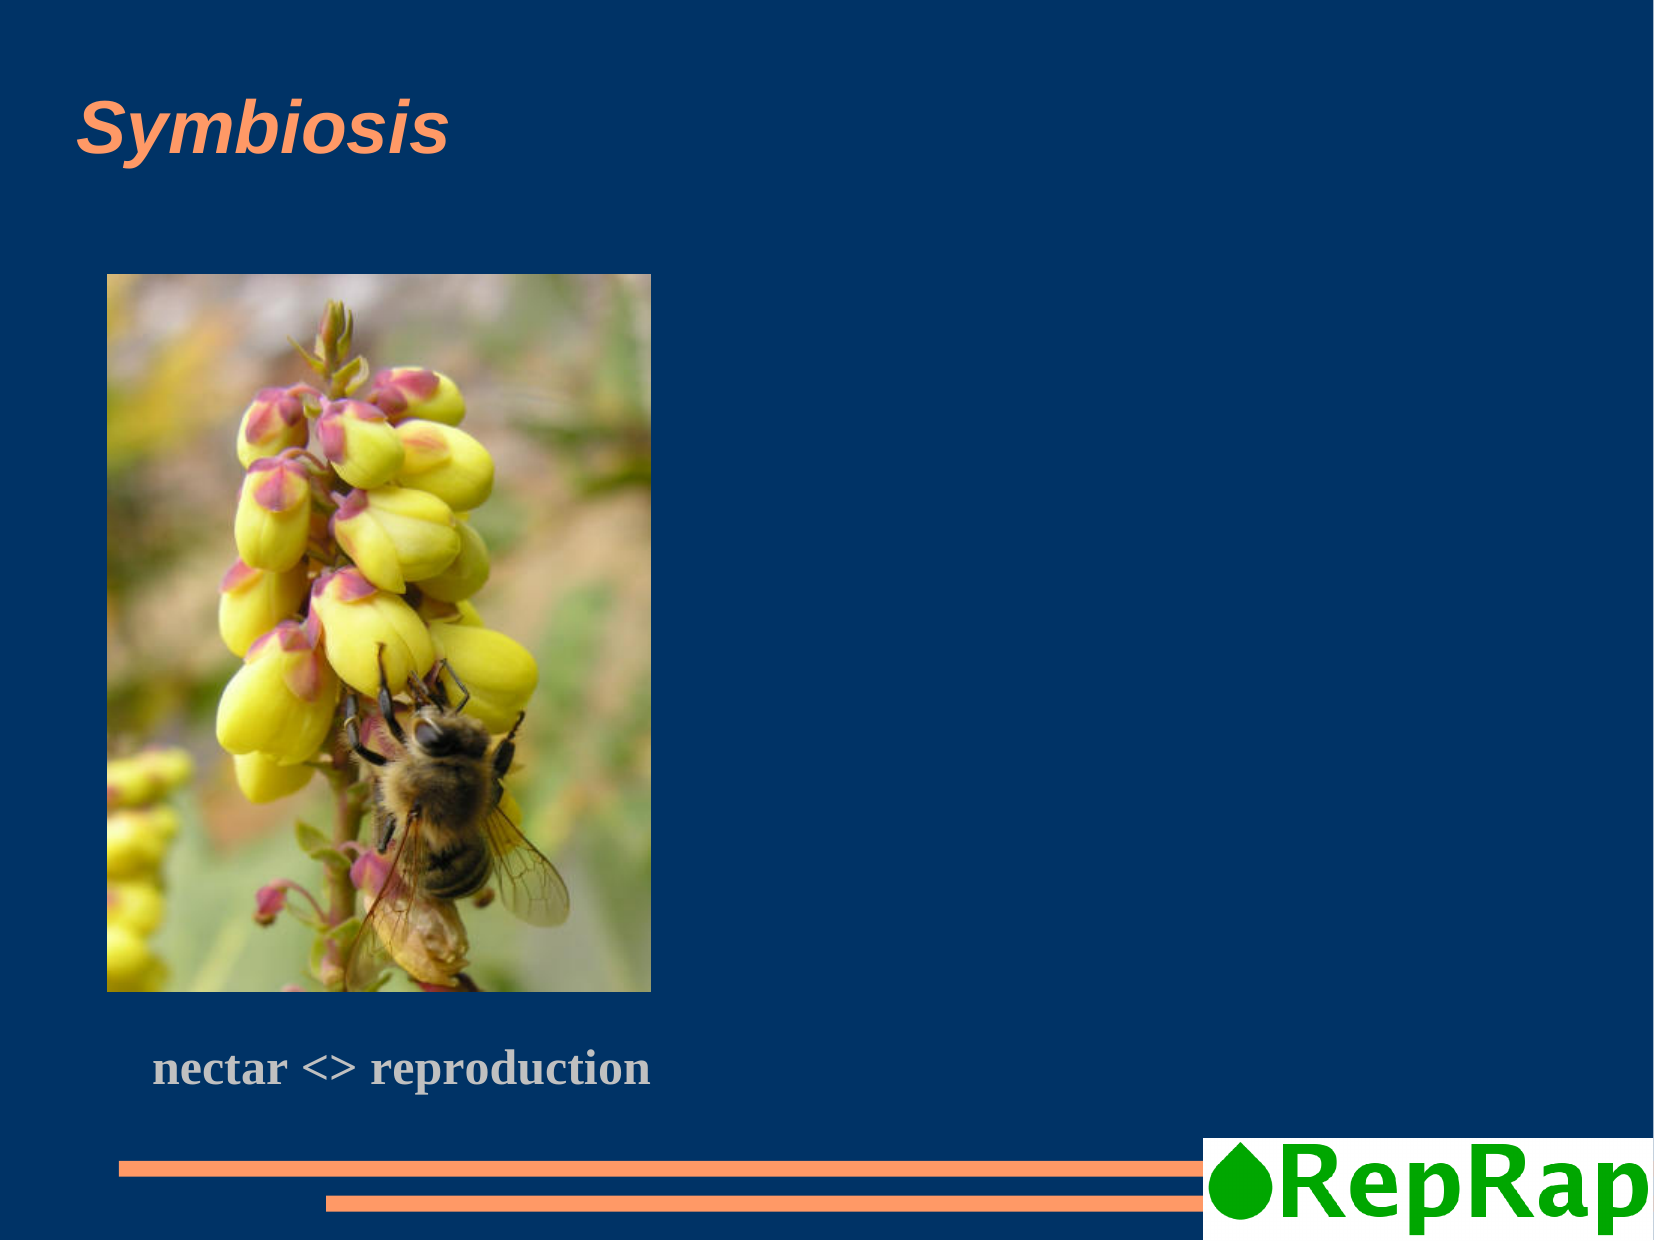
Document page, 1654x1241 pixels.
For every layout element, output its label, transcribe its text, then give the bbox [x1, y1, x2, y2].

picture [107, 274, 651, 992]
title Symbiosis [76, 57, 1489, 199]
text_box nectar <> reproduction [64, 1039, 1614, 1121]
picture [1203, 1138, 1654, 1241]
